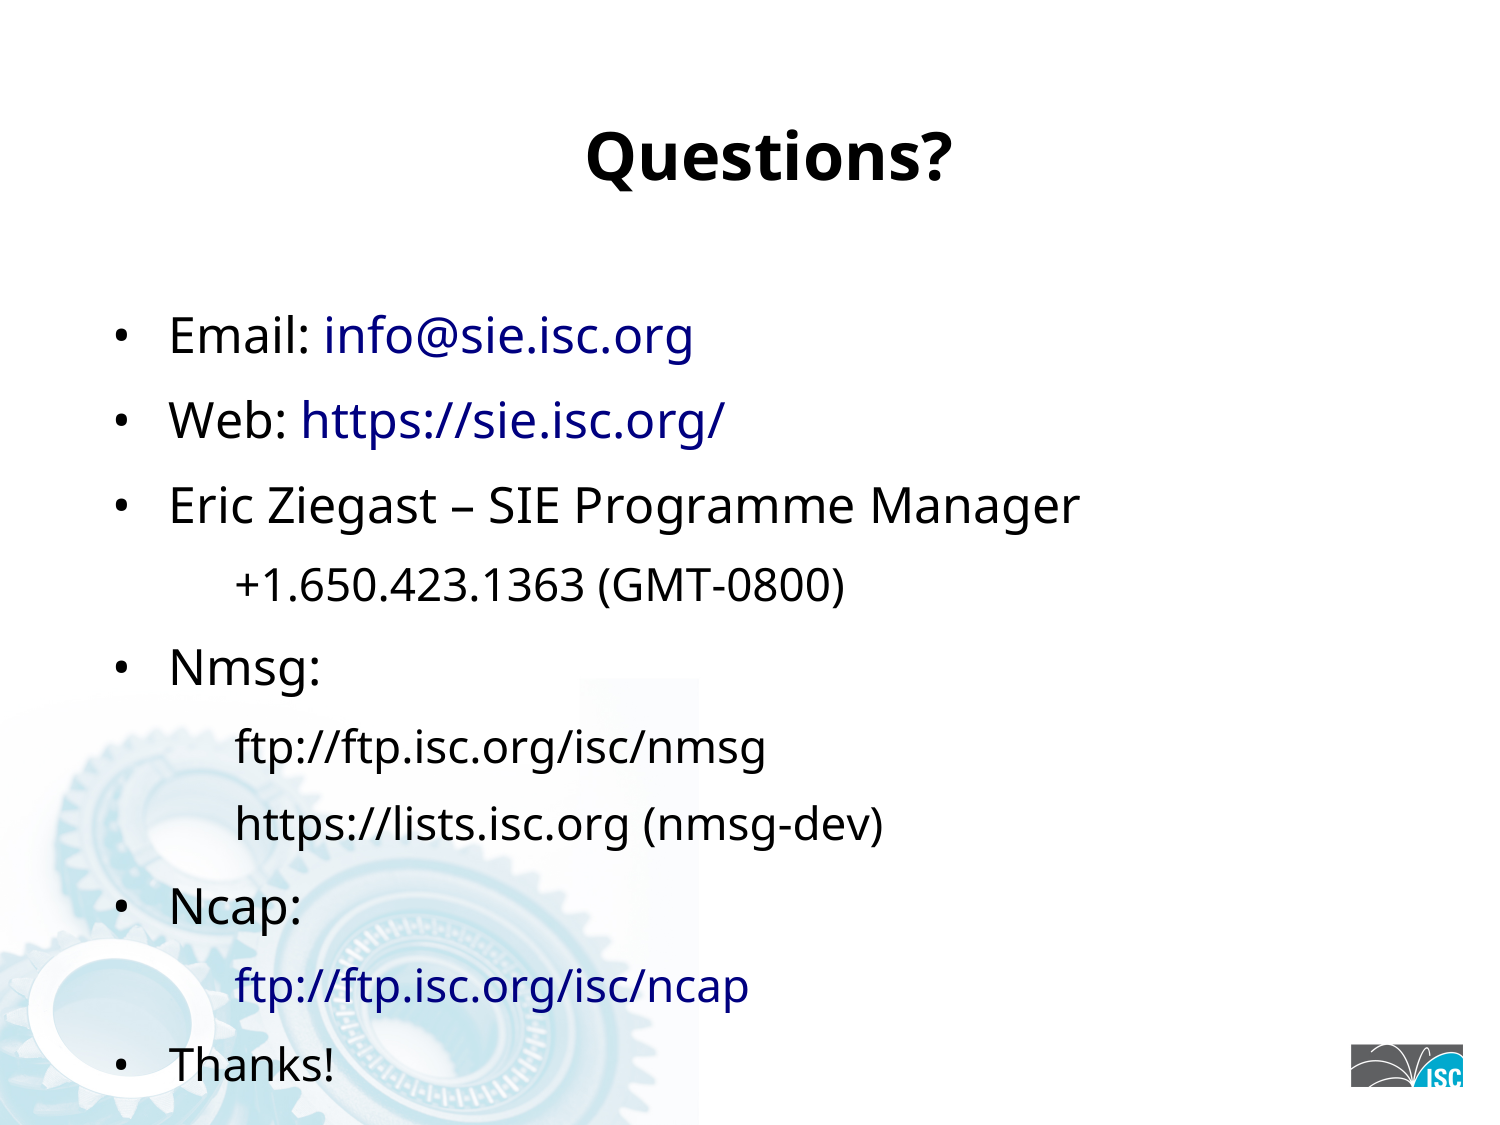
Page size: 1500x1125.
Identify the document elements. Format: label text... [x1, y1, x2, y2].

title Questions? [112, 47, 1426, 263]
list Email: info@sie.isc.org Web: https://sie.isc.org/ Eric Ziegast – SIE Programme Manager +1.650.423.1363 (GMT-0800) Nmsg: ftp://ftp.isc.org/isc/nmsg https://lists.isc.org (nmsg-dev) Ncap: ftp://ftp.isc.org/isc/ncap Thanks! [112, 299, 1355, 1023]
picture [0, 0, 1500, 1125]
